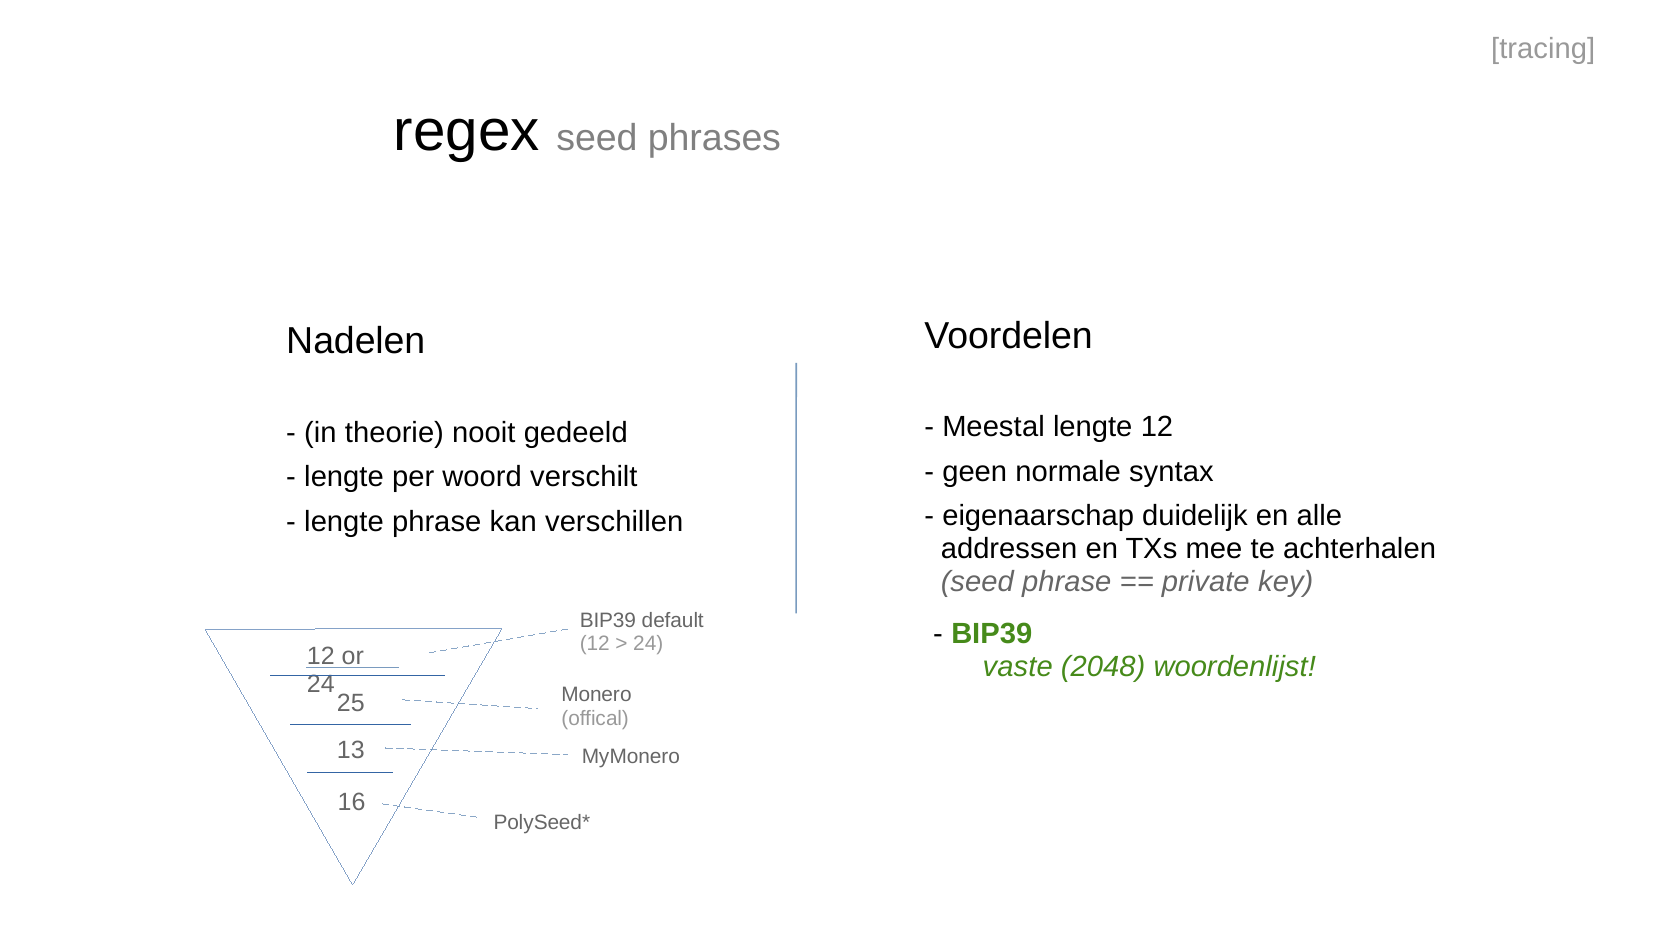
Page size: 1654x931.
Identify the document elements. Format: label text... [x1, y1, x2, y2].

text_box [tracing] [1476, 24, 1623, 76]
text_box 13 [322, 728, 386, 772]
text_box PolySeed* [478, 803, 632, 847]
text_box Nadelen - (in theorie) nooit gedeeld - lengte per woord verschilt - lengte phrase kan verschillen [271, 312, 726, 546]
text_box regex seed phrases [379, 90, 979, 188]
text_box MyMonero [567, 737, 720, 780]
text_box [205, 628, 502, 885]
text_box 25 [322, 681, 386, 724]
text_box BIP39 default (12 > 24) [565, 601, 746, 667]
text_box 16 [322, 779, 387, 825]
text_box - BIP39 vaste (2048) woordenlijst! [918, 609, 1356, 739]
text_box Voordelen - Meestal lengte 12 - geen normale syntax - eigenaarschap duidelijk en alle addressen en TXs mee te achterhalen (seed phrase == private key) [909, 307, 1477, 606]
text_box Monero (offical) [546, 675, 659, 738]
text_box 12 or 24 [292, 634, 414, 675]
